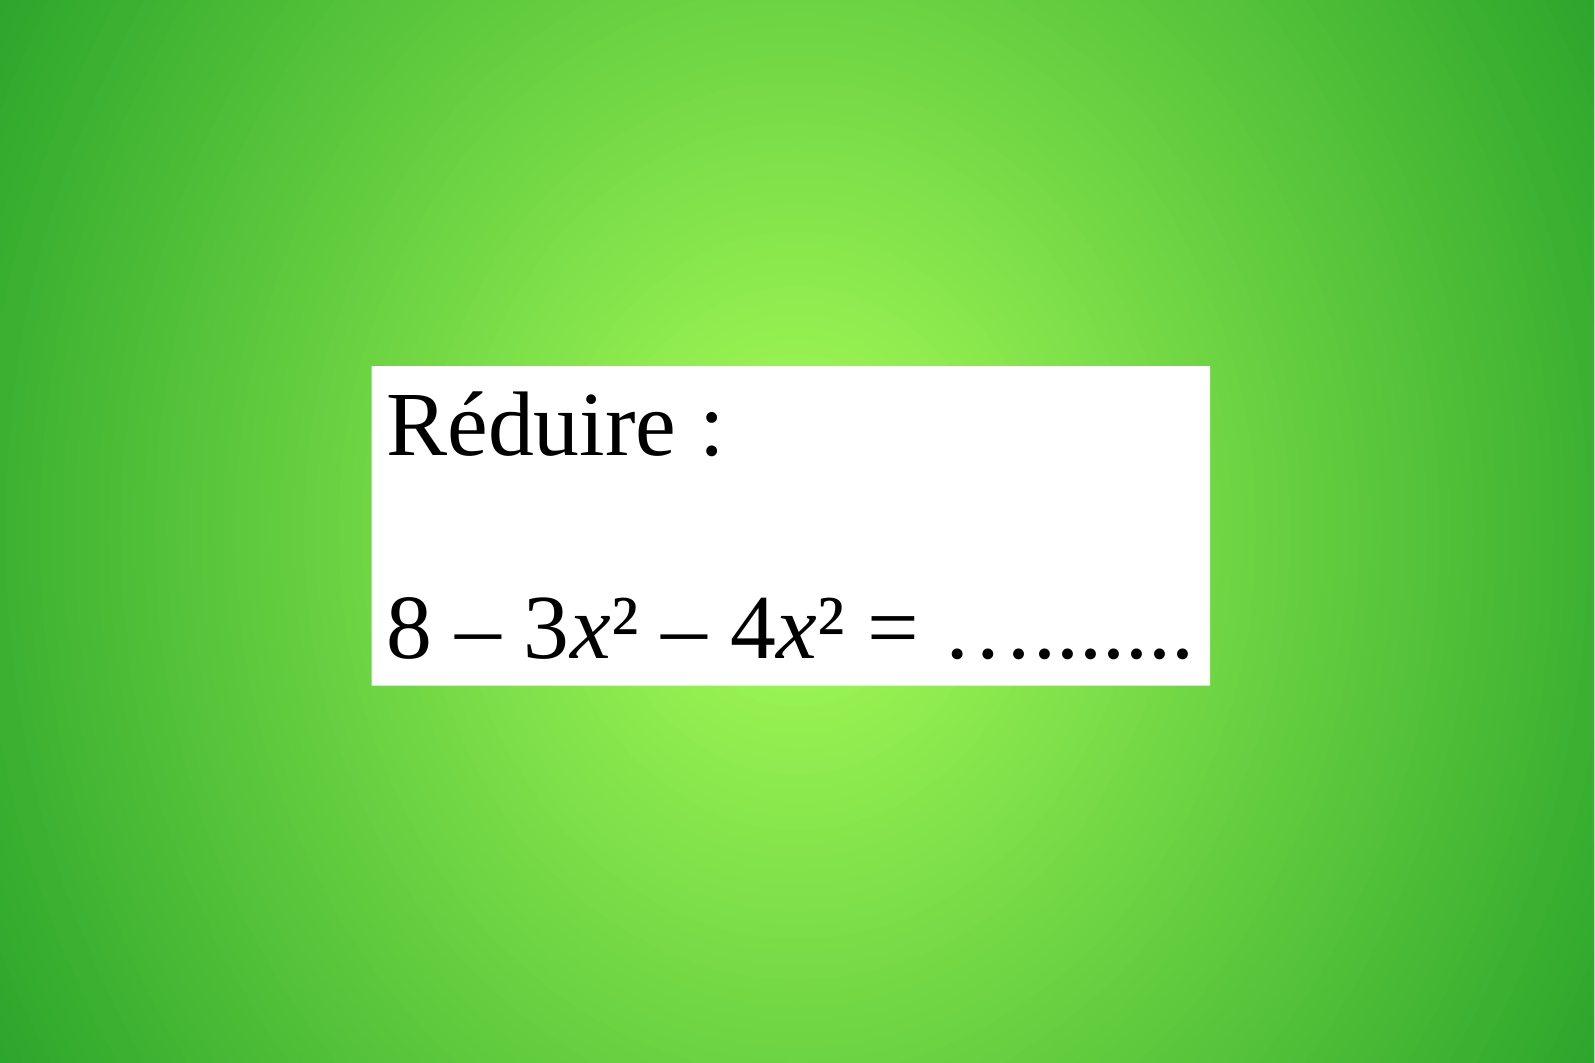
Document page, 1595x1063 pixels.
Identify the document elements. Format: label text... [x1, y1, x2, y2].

text_box Réduire : 8 – 3x² – 4x² = …....... [371, 366, 1211, 686]
picture [0, 0, 1595, 1063]
